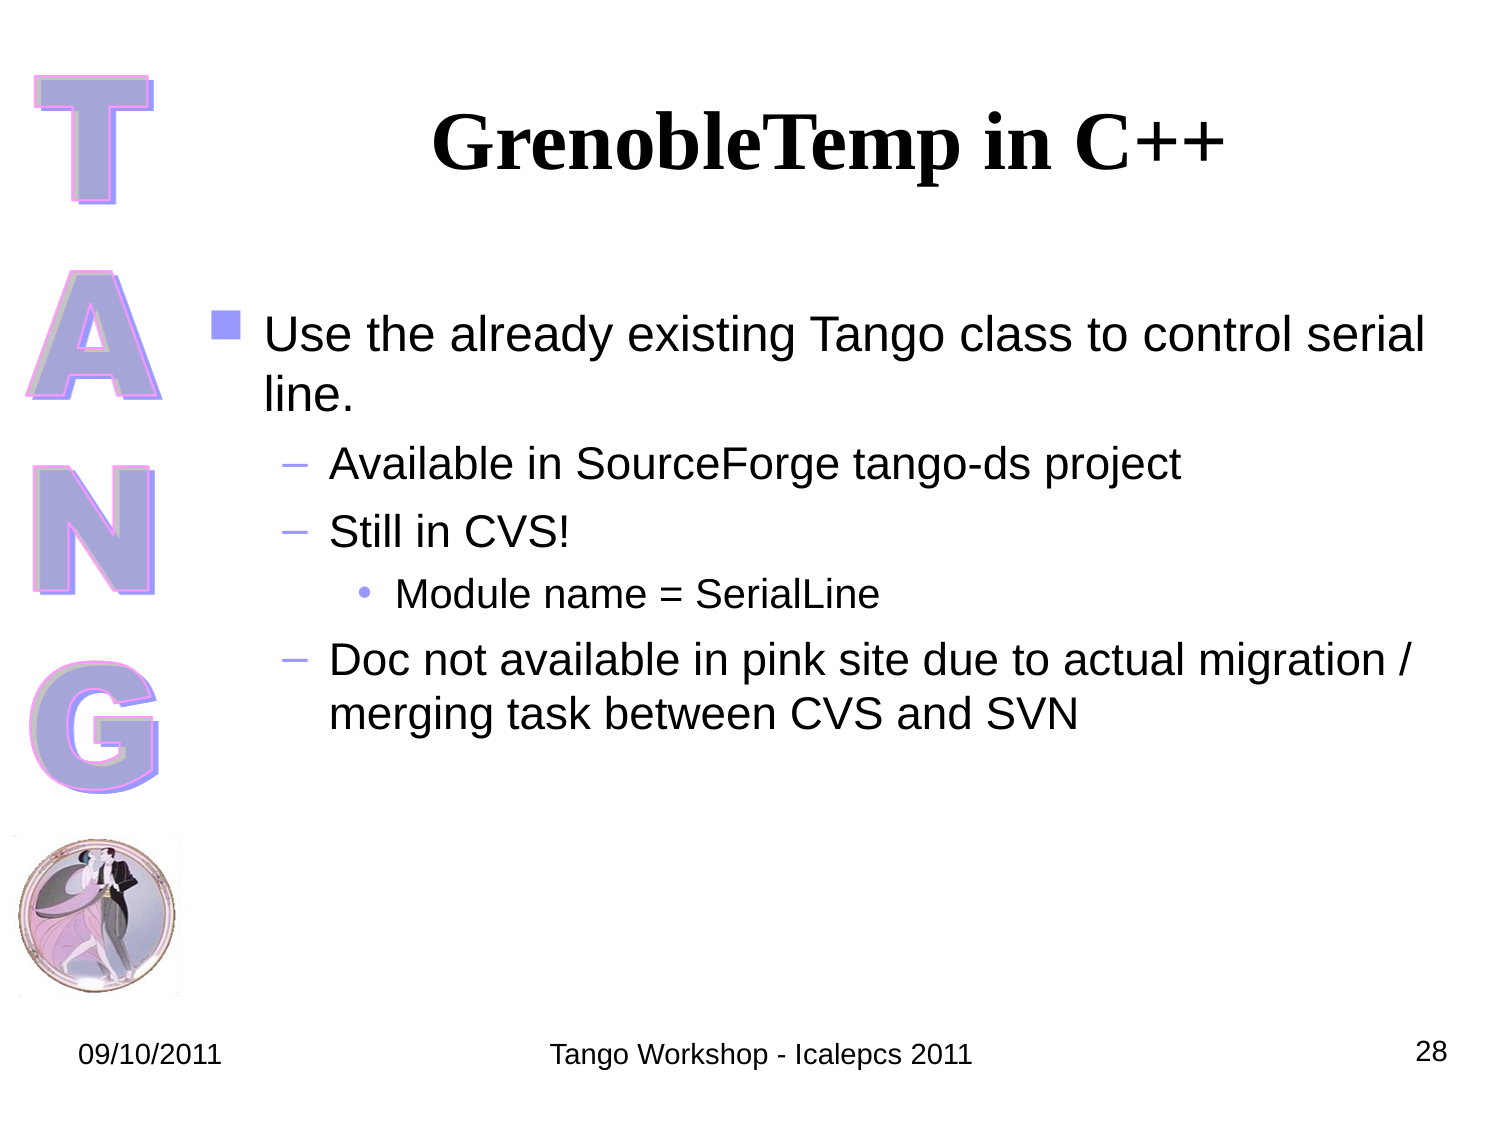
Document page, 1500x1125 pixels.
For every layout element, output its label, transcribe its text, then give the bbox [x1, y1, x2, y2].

list Use the already existing Tango class to control serial line. Available in SourceForge tango-ds project Still in CVS! Module name = SerialLine Doc not available in pink site due to actual migration / merging task between CVS and SVN [192, 293, 1468, 1001]
title GrenobleTemp in C++ [192, 74, 1468, 199]
picture [13, 74, 184, 1001]
